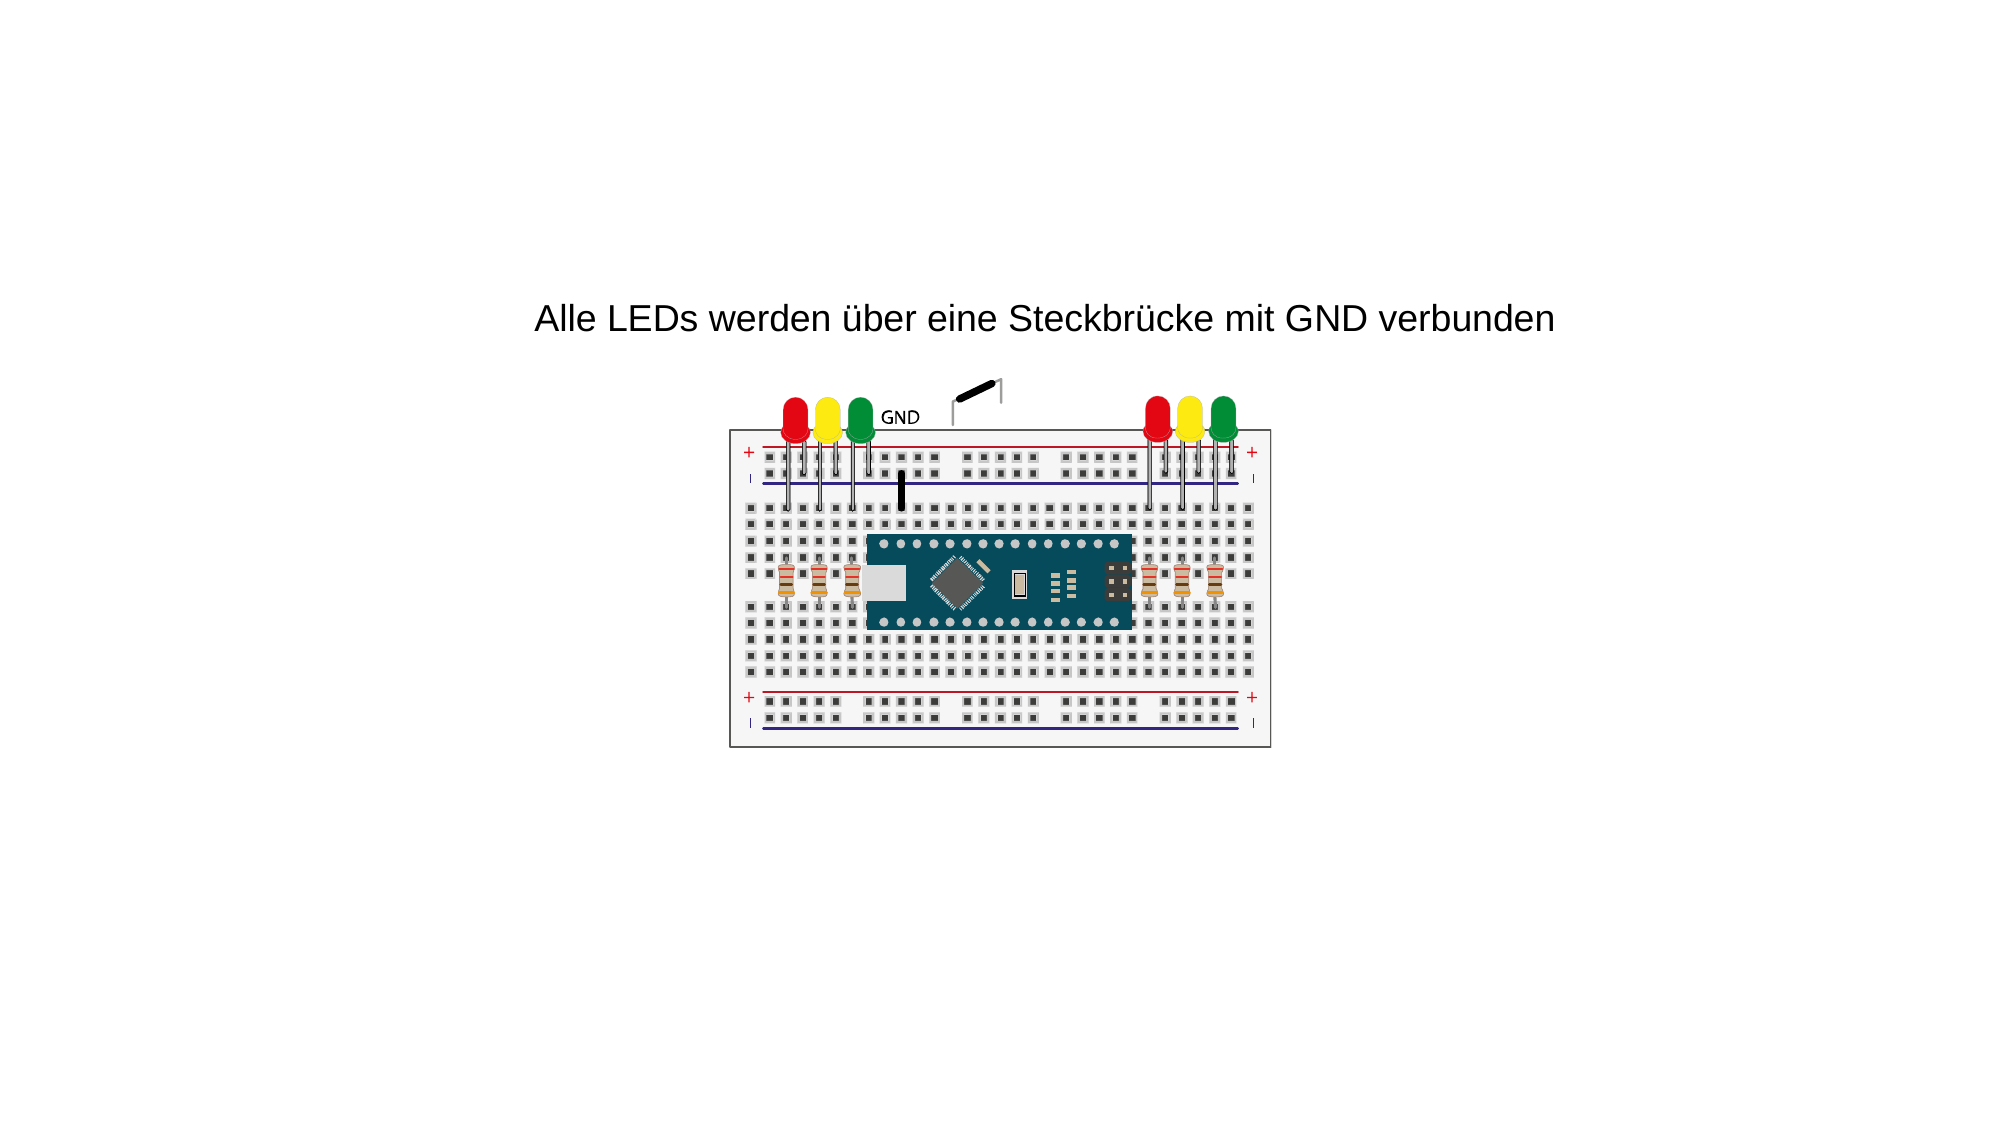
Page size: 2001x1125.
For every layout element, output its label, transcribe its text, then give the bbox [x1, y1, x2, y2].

picture [728, 377, 1272, 748]
text_box Alle LEDs werden über eine Steckbrücke mit GND verbunden [519, 289, 1571, 355]
